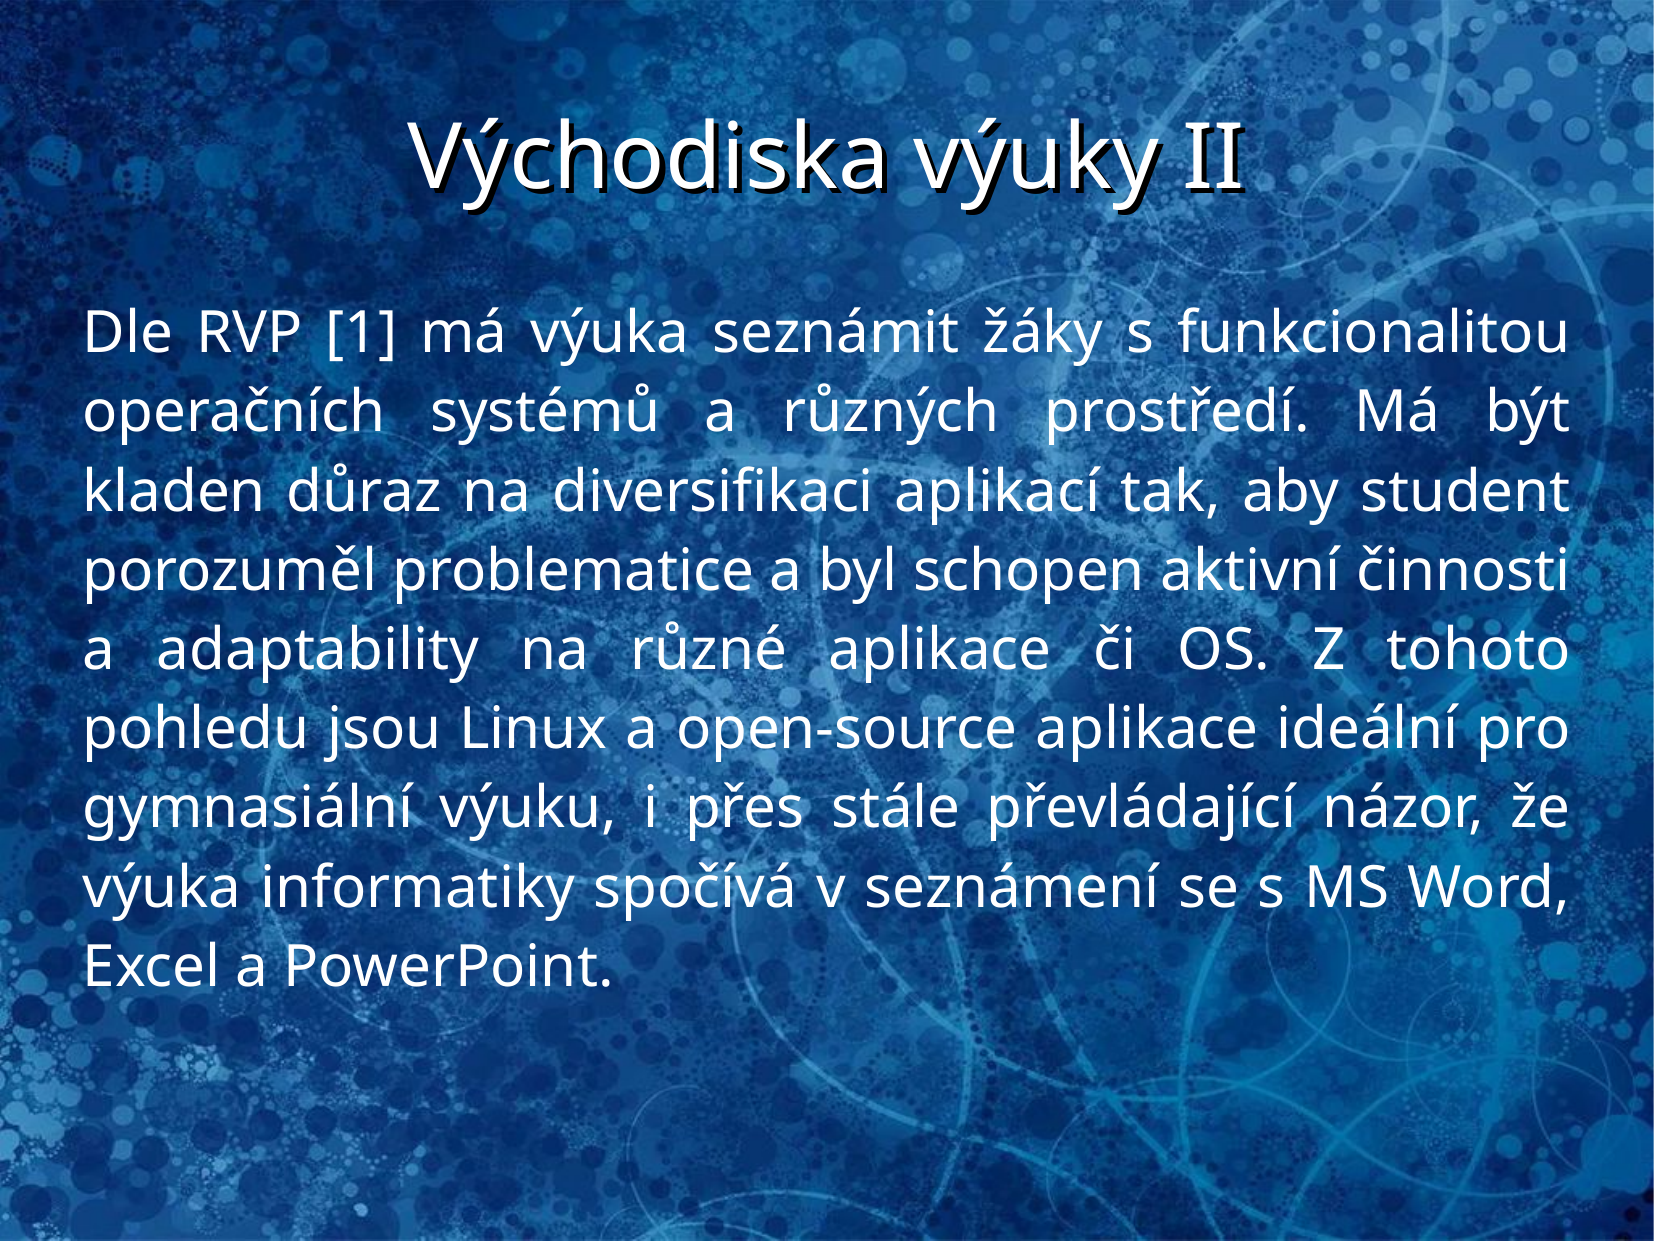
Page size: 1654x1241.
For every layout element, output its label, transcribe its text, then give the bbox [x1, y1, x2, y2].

list Dle RVP [1] má výuka seznámit žáky s funkcionalitou operačních systémů a různých prostředí. Má být kladen důraz na diversifikaci aplikací tak, aby student porozuměl problematice a byl schopen aktivní činnosti a adaptability na různé aplikace či OS. Z tohoto pohledu jsou Linux a open-source aplikace ideální pro gymnasiální výuku, i přes stále převládající názor, že výuka informatiky spočívá v seznámení se s MS Word, Excel a PowerPoint. [82, 290, 1571, 1094]
picture [0, 0, 1654, 1241]
title Východiska výuky II [82, 49, 1571, 257]
